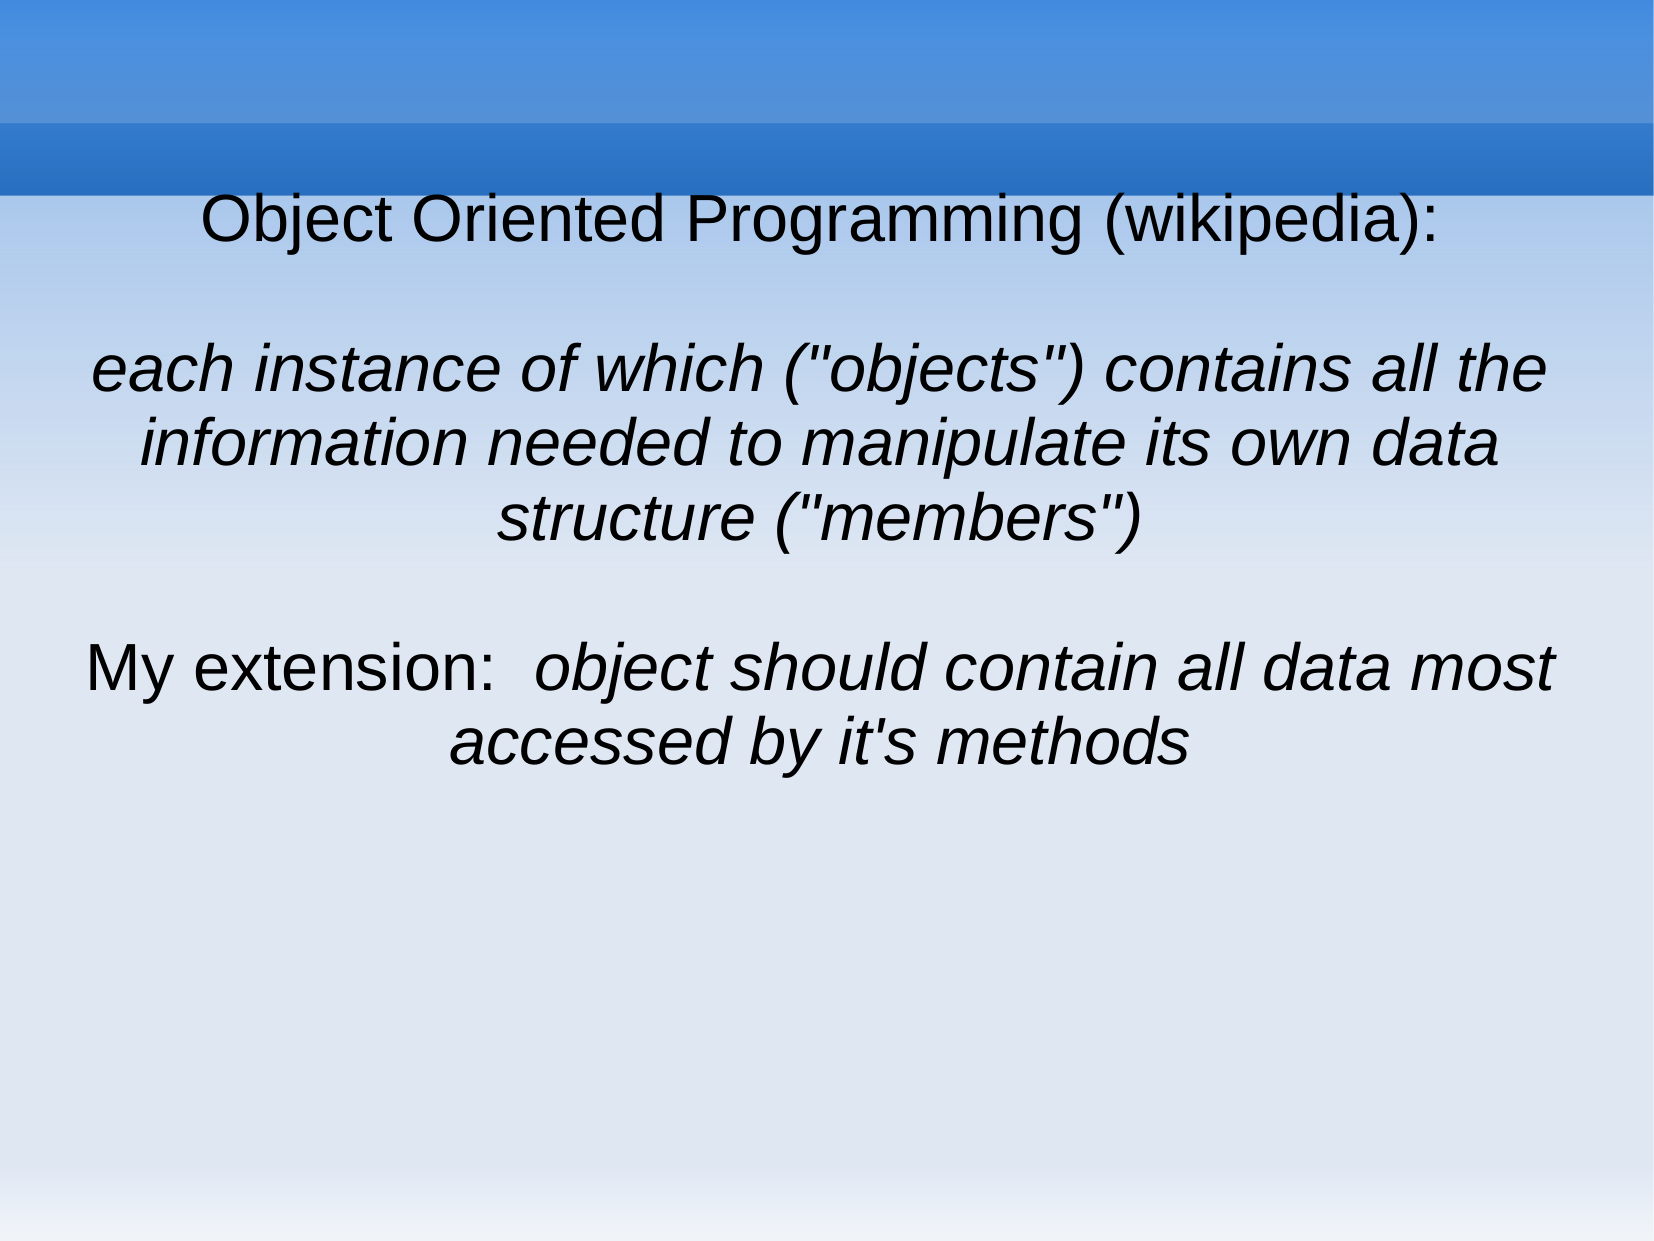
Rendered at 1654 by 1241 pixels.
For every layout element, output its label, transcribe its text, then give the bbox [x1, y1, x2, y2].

picture [0, 0, 1654, 1241]
subtitle Object Oriented Programming (wikipedia): each instance of which ("objects") contains all the information needed to manipulate its own data structure ("members") My extension: object should contain all data most accessed by it's methods [76, 7, 1565, 1102]
